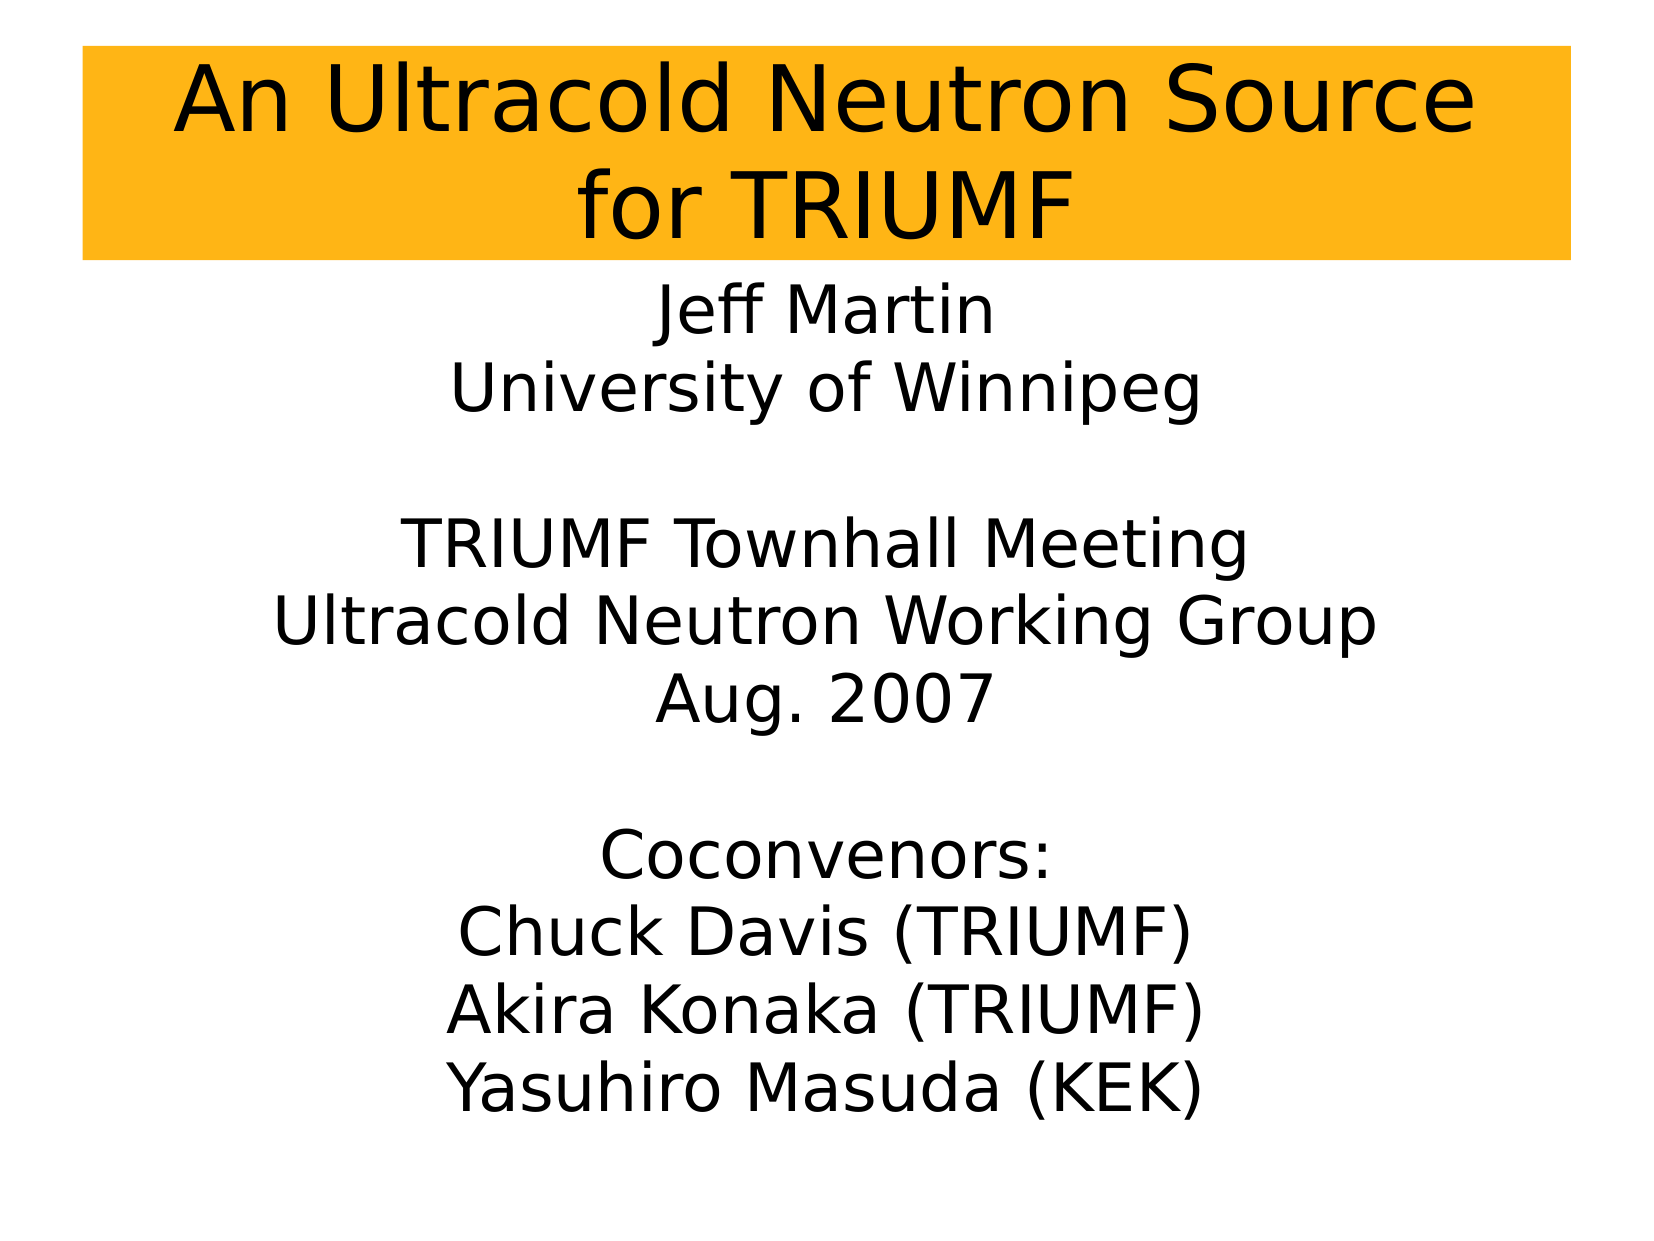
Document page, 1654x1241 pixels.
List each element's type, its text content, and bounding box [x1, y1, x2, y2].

subtitle Jeff Martin University of Winnipeg TRIUMF Townhall Meeting Ultracold Neutron Working Group Aug. 2007 Coconvenors: Chuck Davis (TRIUMF) Akira Konaka (TRIUMF) Yasuhiro Masuda (KEK) [82, 271, 1571, 1128]
title An Ultracold Neutron Source for TRIUMF [82, 45, 1571, 261]
